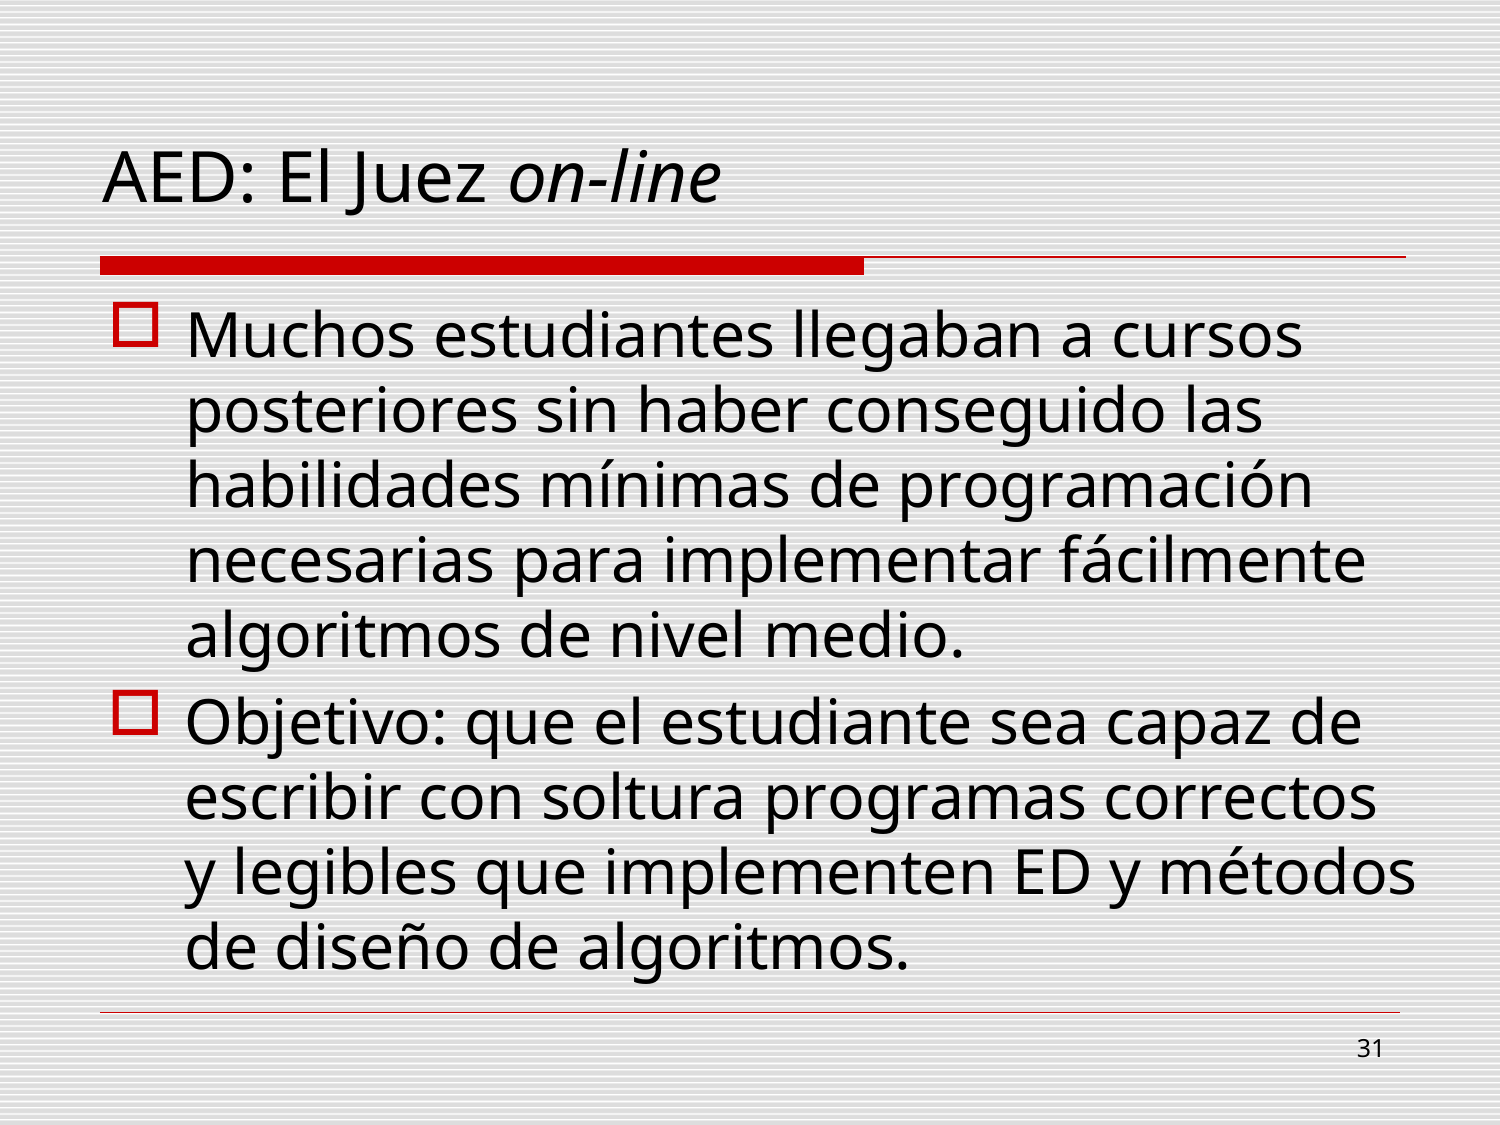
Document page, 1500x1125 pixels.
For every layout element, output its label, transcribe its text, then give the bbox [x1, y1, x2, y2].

text_box <número> [1074, 1024, 1401, 1103]
list Muchos estudiantes llegaban a cursos posteriores sin haber conseguido las habilidades mínimas de programación necesarias para implementar fácilmente algoritmos de nivel medio. [92, 287, 1438, 674]
title AED: El Juez on-line [87, 49, 1400, 225]
text_box Objetivo: que el estudiante sea capaz de escribir con soltura programas correctos y legibles que implementen ED y métodos de diseño de algoritmos. [92, 674, 1438, 1000]
picture [0, 0, 1500, 1125]
